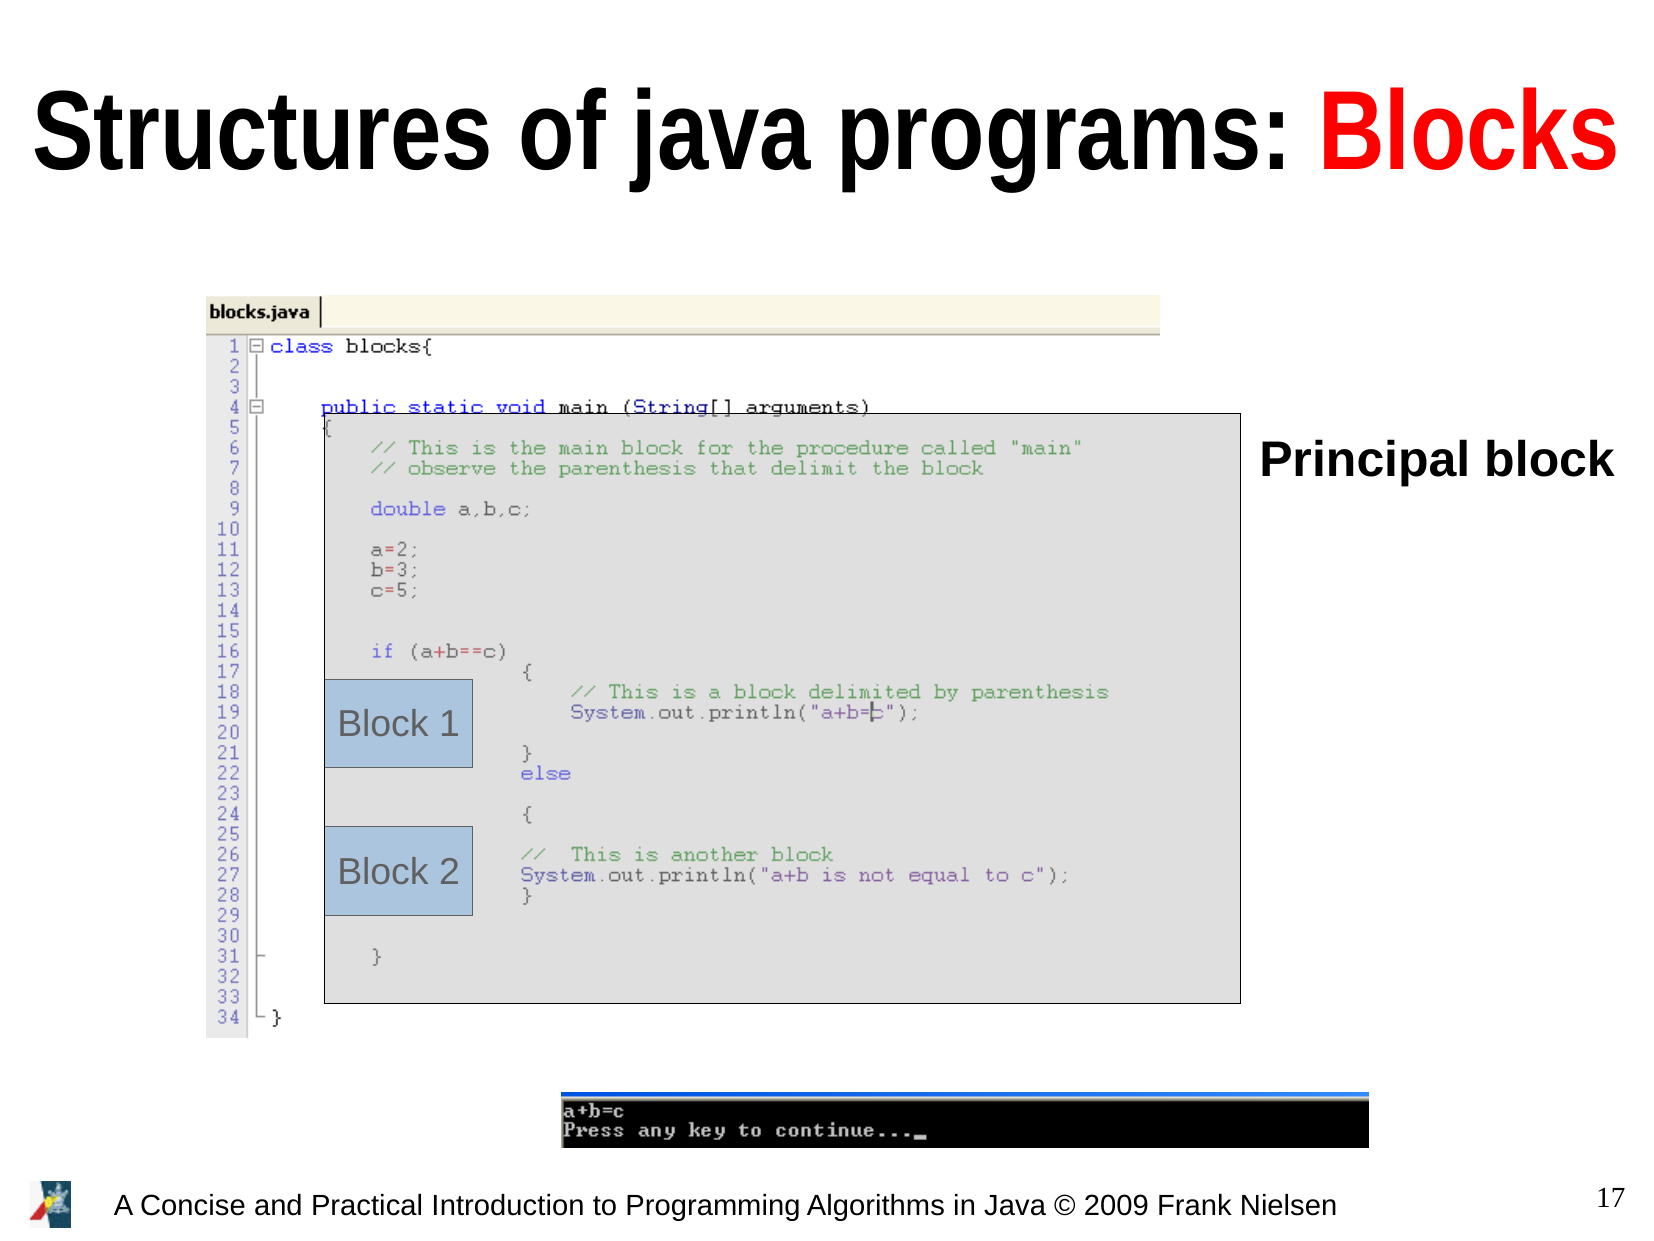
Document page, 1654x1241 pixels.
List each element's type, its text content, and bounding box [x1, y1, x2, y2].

picture [29, 1181, 71, 1228]
picture [206, 295, 1160, 1038]
text_box [324, 413, 1241, 1004]
text_box Principal block [1244, 424, 1630, 497]
picture [561, 1092, 1369, 1148]
text_box Structures of java programs: Blocks [17, 57, 1654, 201]
